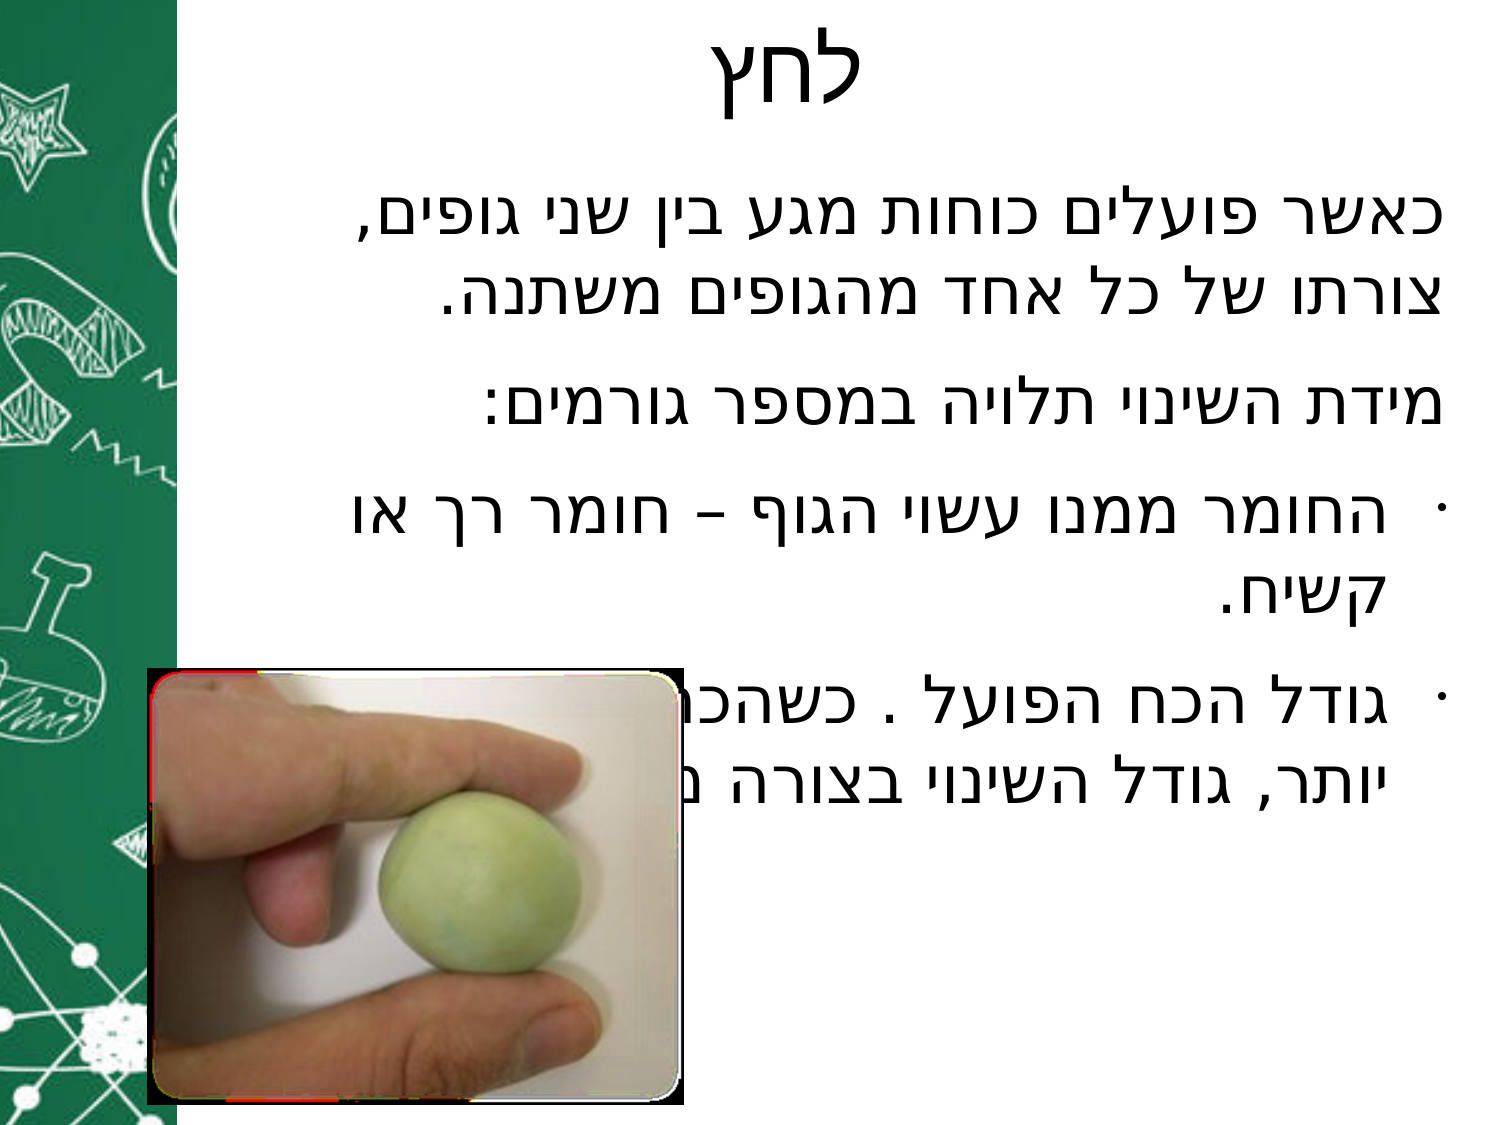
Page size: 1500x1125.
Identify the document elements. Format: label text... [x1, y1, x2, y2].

list כאשר פועלים כוחות מגע בין שני גופים, צורתו של כל אחד מהגופים משתנה. מידת השינוי תלויה במספר גורמים: החומר ממנו עשוי הגוף – חומר רך או קשיח. גודל הכח הפועל . כשהכח הפועל חזק יותר, גודל השינוי בצורה משמעותי יותר. [255, 160, 1463, 904]
title לחץ [177, 3, 1463, 192]
picture [0, 0, 684, 1125]
